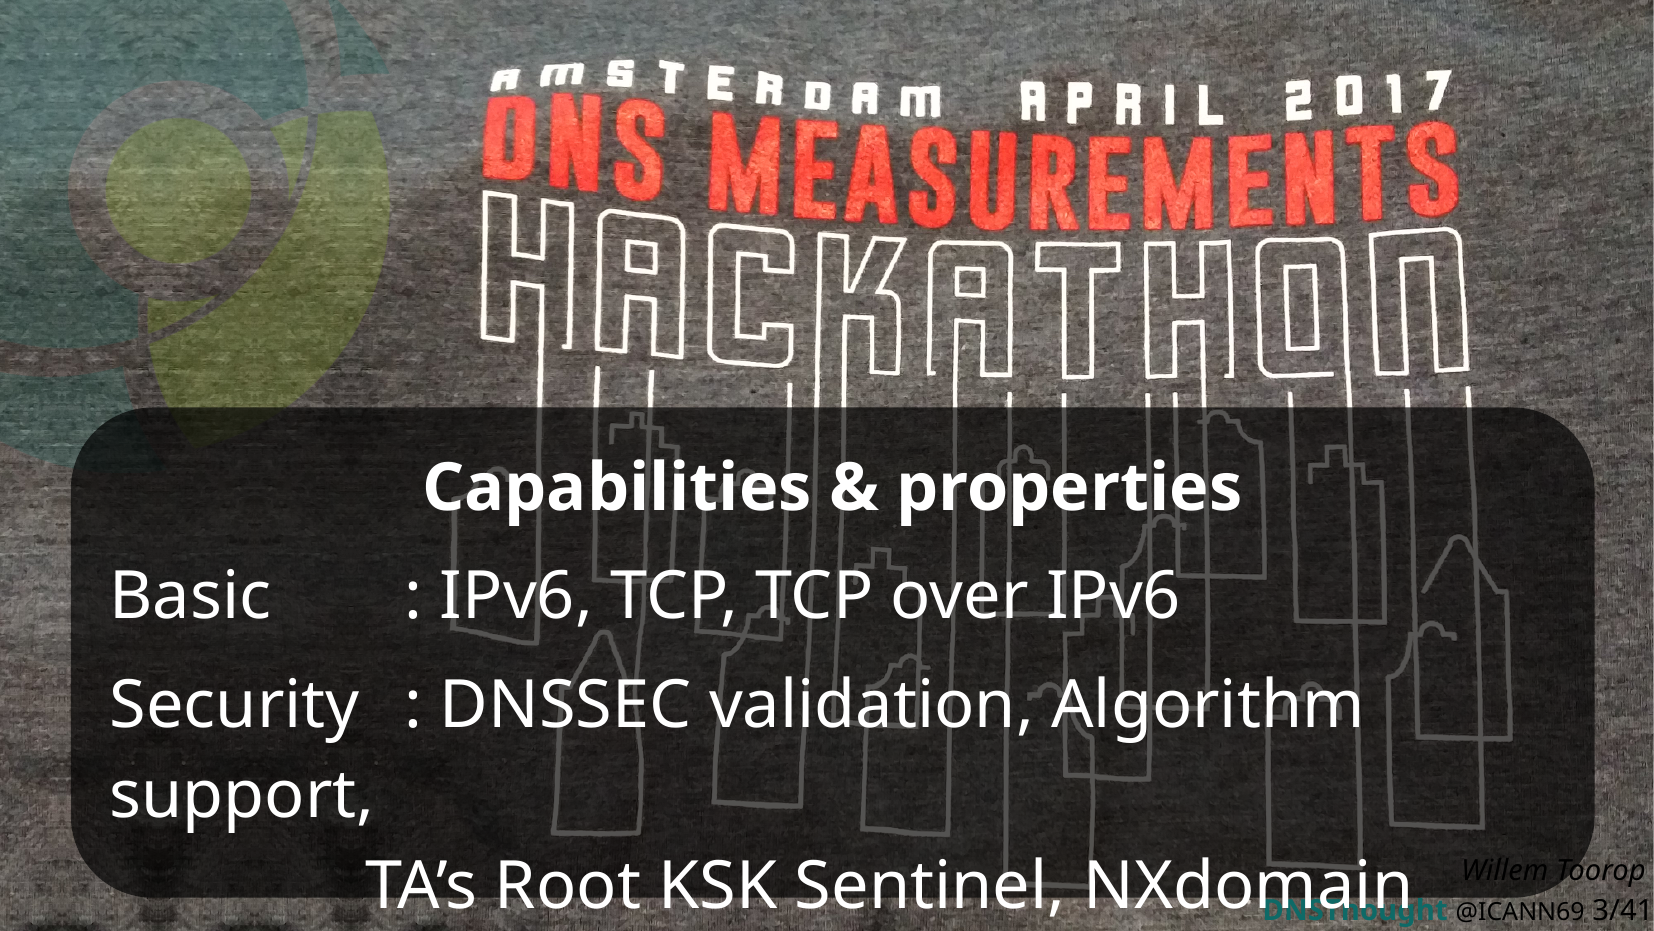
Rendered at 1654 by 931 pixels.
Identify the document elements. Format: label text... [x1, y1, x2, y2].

picture [0, 0, 1654, 931]
text_box Capabilities & properties Basic : IPv6, TCP, TCP over IPv6 Security : DNSSEC validation, Algorithm support, TA’s Root KSK Sentinel, NXdomain rewrite Privacy : Qname minimization, EDNS Client Subnet [70, 407, 1595, 898]
